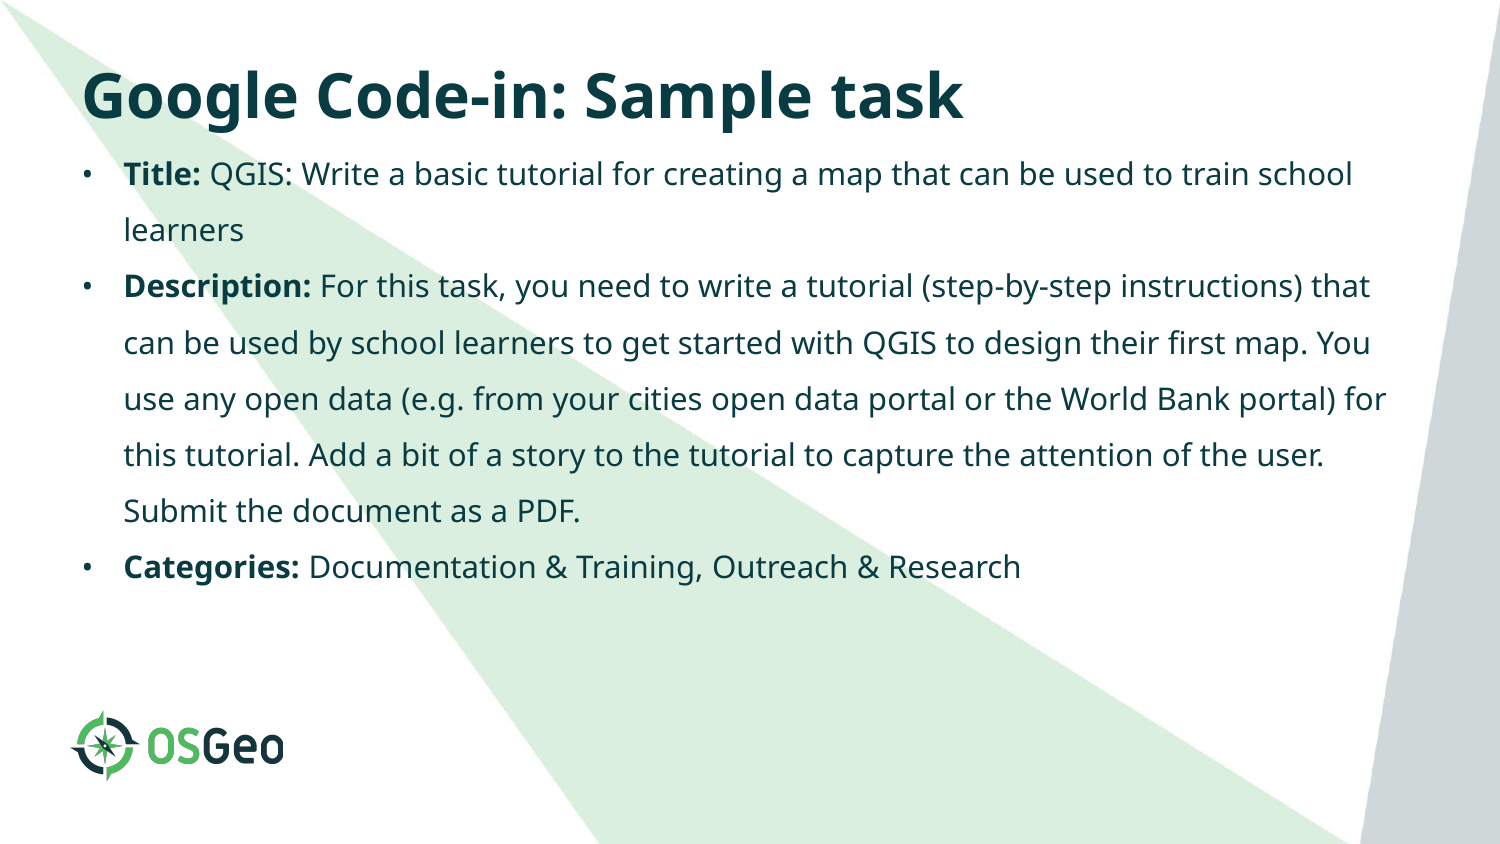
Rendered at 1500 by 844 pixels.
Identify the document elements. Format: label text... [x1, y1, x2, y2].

picture [0, 0, 1500, 844]
title Google Code-in: Sample task [70, 13, 1196, 130]
text_box Title: QGIS: Write a basic tutorial for creating a map that can be used to train school learners Description: For this task, you need to write a tutorial (step-by-step instructions) that can be used by school learners to get started with QGIS to design their first map. You use any open data (e.g. from your cities open data portal or the World Bank portal) for this tutorial. Add a bit of a story to the tutorial to capture the attention of the user. Submit the document as a PDF. Categories: Documentation & Training, Outreach & Research [70, 130, 1405, 698]
